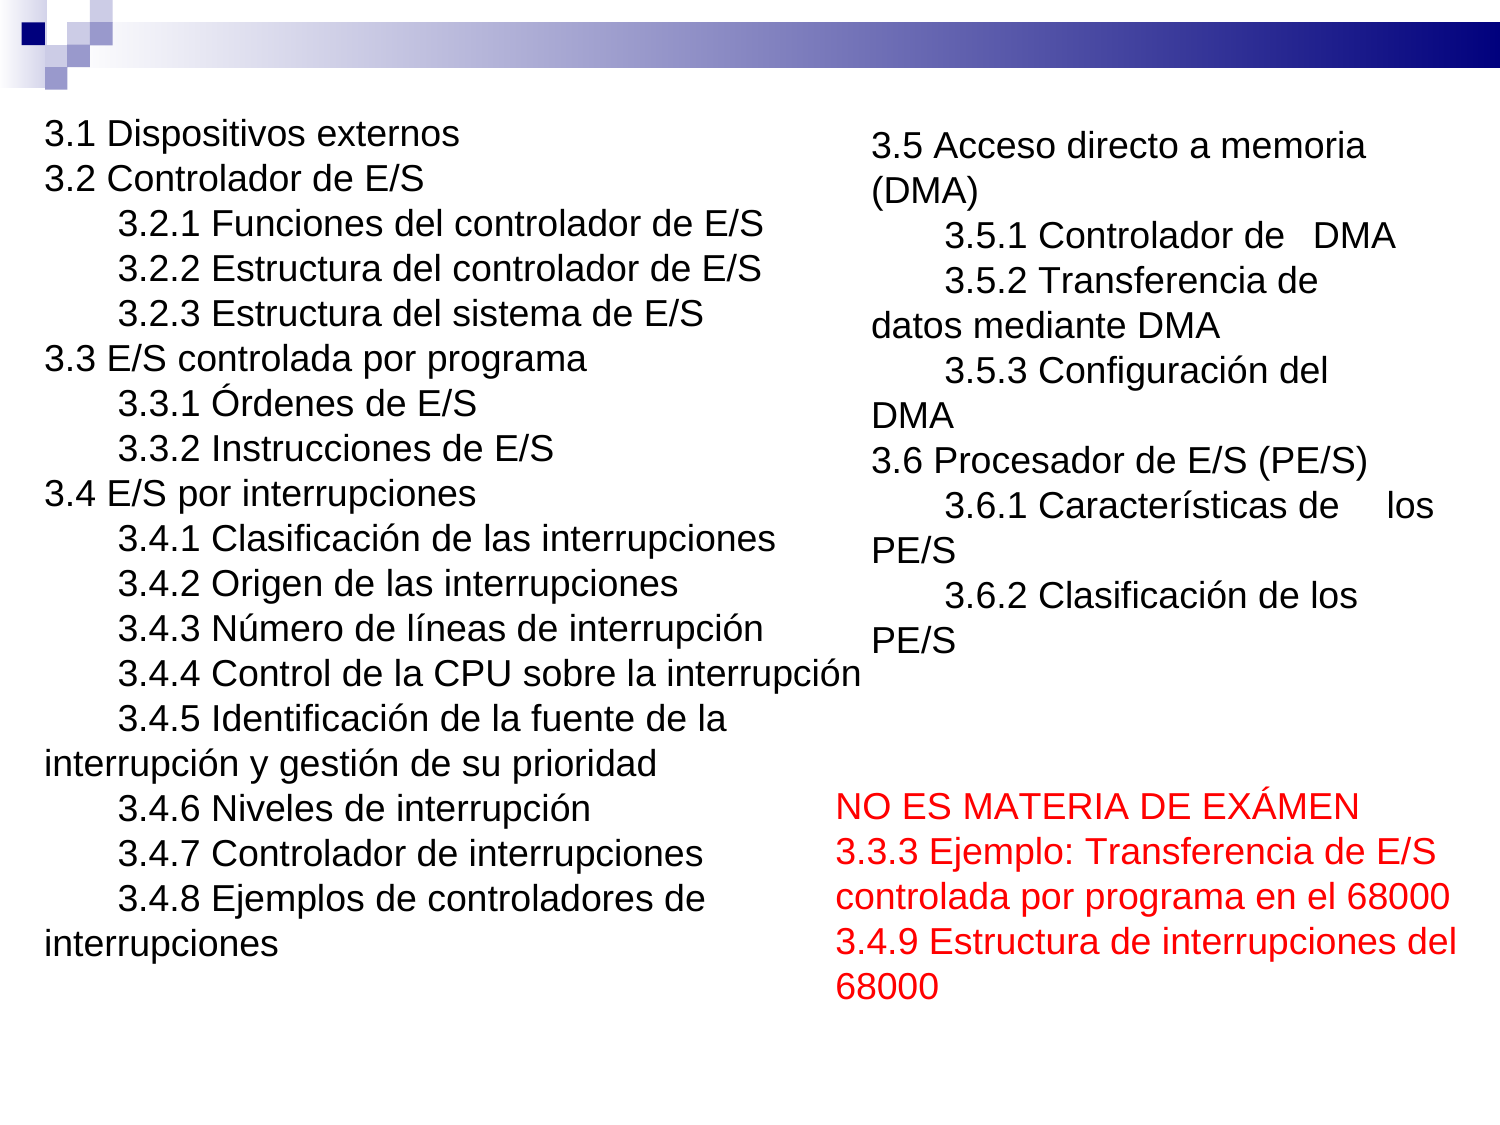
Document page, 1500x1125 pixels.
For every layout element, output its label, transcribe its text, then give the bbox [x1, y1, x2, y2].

text_box 3.5 Acceso directo a memoria (DMA)‏ 3.5.1 Controlador de DMA 3.5.2 Transferencia de datos mediante DMA 3.5.3 Configuración del DMA 3.6 Procesador de E/S (PE/S)‏ 3.6.1 Características de los PE/S 3.6.2 Clasificación de los PE/S [856, 113, 1459, 669]
text_box 3.1 Dispositivos externos 3.2 Controlador de E/S 3.2.1 Funciones del controlador de E/S 3.2.2 Estructura del controlador de E/S 3.2.3 Estructura del sistema de E/S 3.3 E/S controlada por programa 3.3.1 Órdenes de E/S 3.3.2 Instrucciones de E/S 3.4 E/S por interrupciones 3.4.1 Clasificación de las interrupciones 3.4.2 Origen de las interrupciones 3.4.3 Número de líneas de interrupción 3.4.4 Control de la CPU sobre la interrupción 3.4.5 Identificación de la fuente de la interrupción y gestión de su prioridad 3.4.6 Niveles de interrupción 3.4.7 Controlador de interrupciones 3.4.8 Ejemplos de controladores de interrupciones [29, 101, 969, 1018]
text_box NO ES MATERIA DE EXÁMEN 3.3.3 Ejemplo: Transferencia de E/S controlada por programa en el 68000 3.4.9 Estructura de interrupciones del 68000 [820, 774, 1500, 1016]
